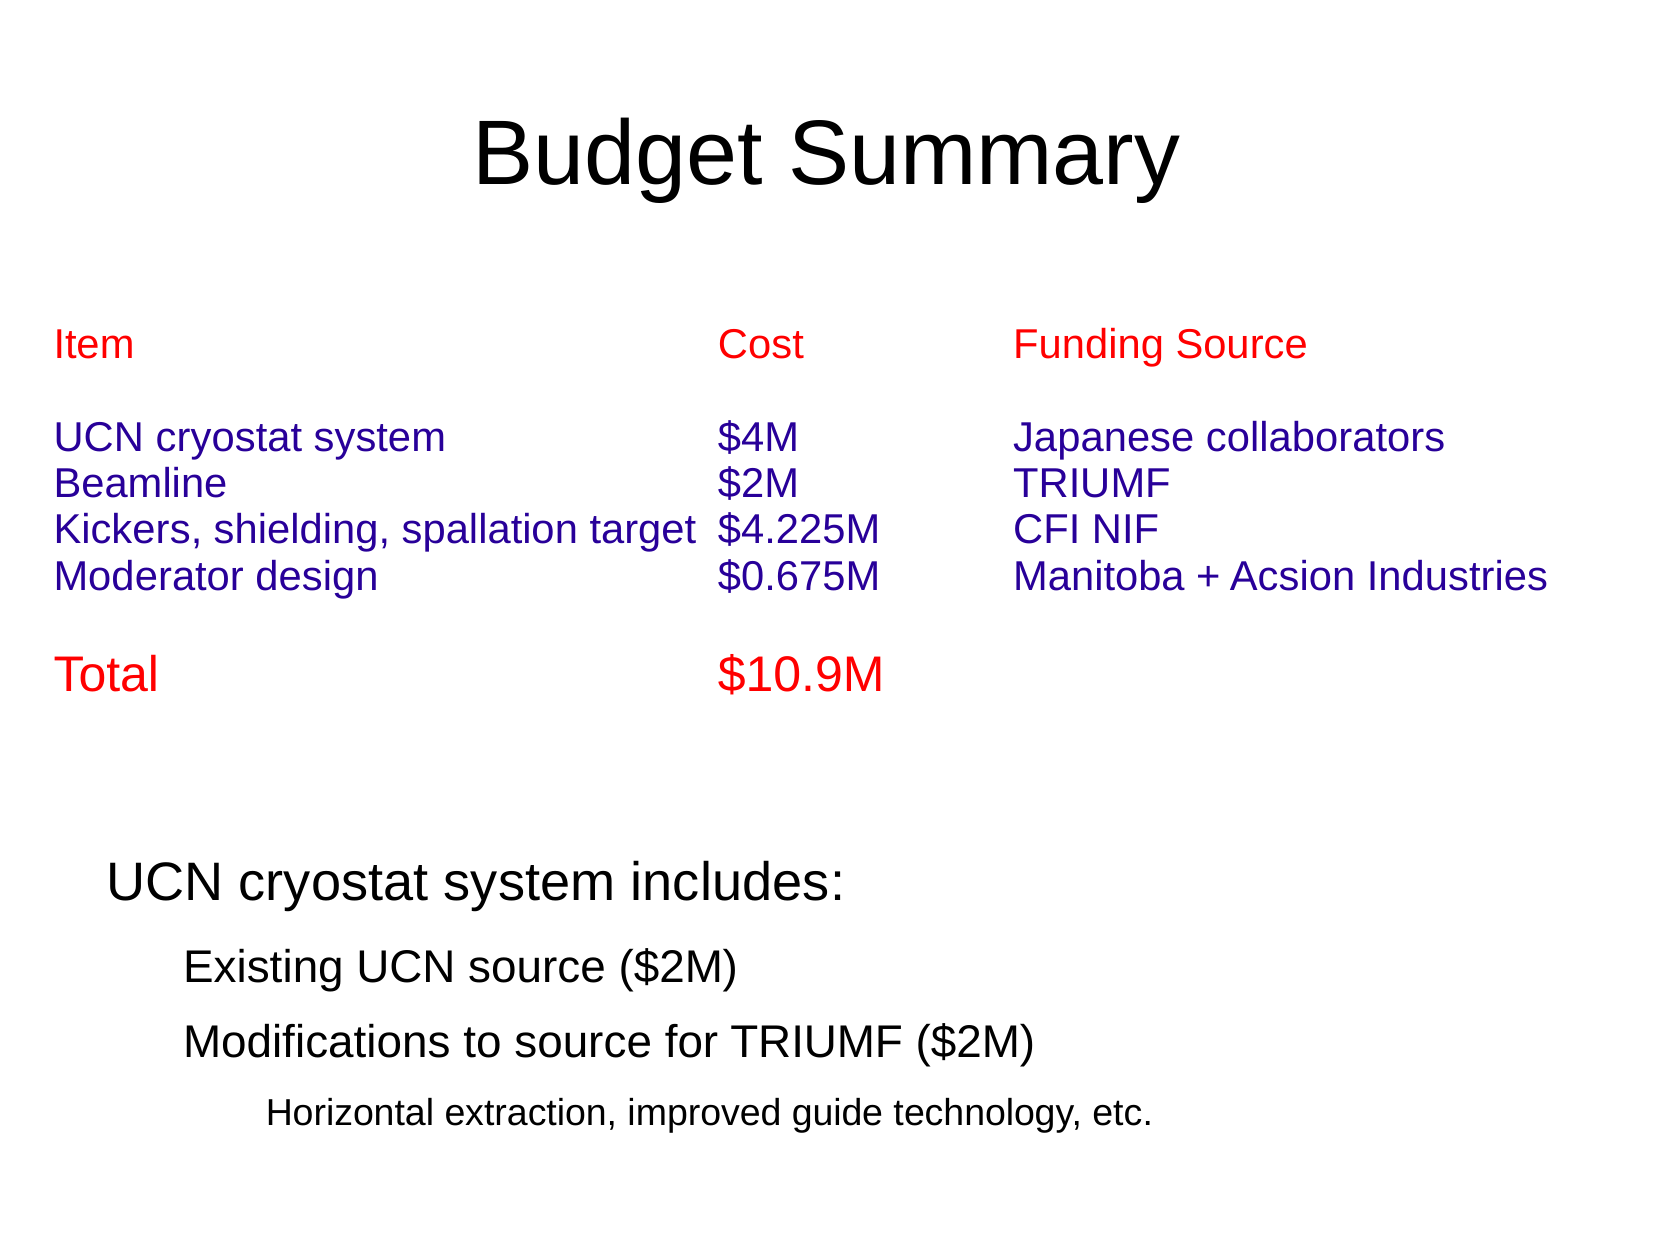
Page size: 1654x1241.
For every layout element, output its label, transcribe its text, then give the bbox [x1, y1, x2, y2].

text_box Item Cost Funding Source UCN cryostat system $4M Japanese collaborators Beamline $2M TRIUMF Kickers, shielding, spallation target $4.225M CFI NIF Moderator design $0.675M Manitoba + Acsion Industries Total $10.9M [38, 312, 1565, 755]
title Budget Summary [82, 56, 1571, 250]
list UCN cryostat system includes: Existing UCN source ($2M) Modifications to source for TRIUMF ($2M) Horizontal extraction, improved guide technology, etc. [88, 851, 1577, 1156]
